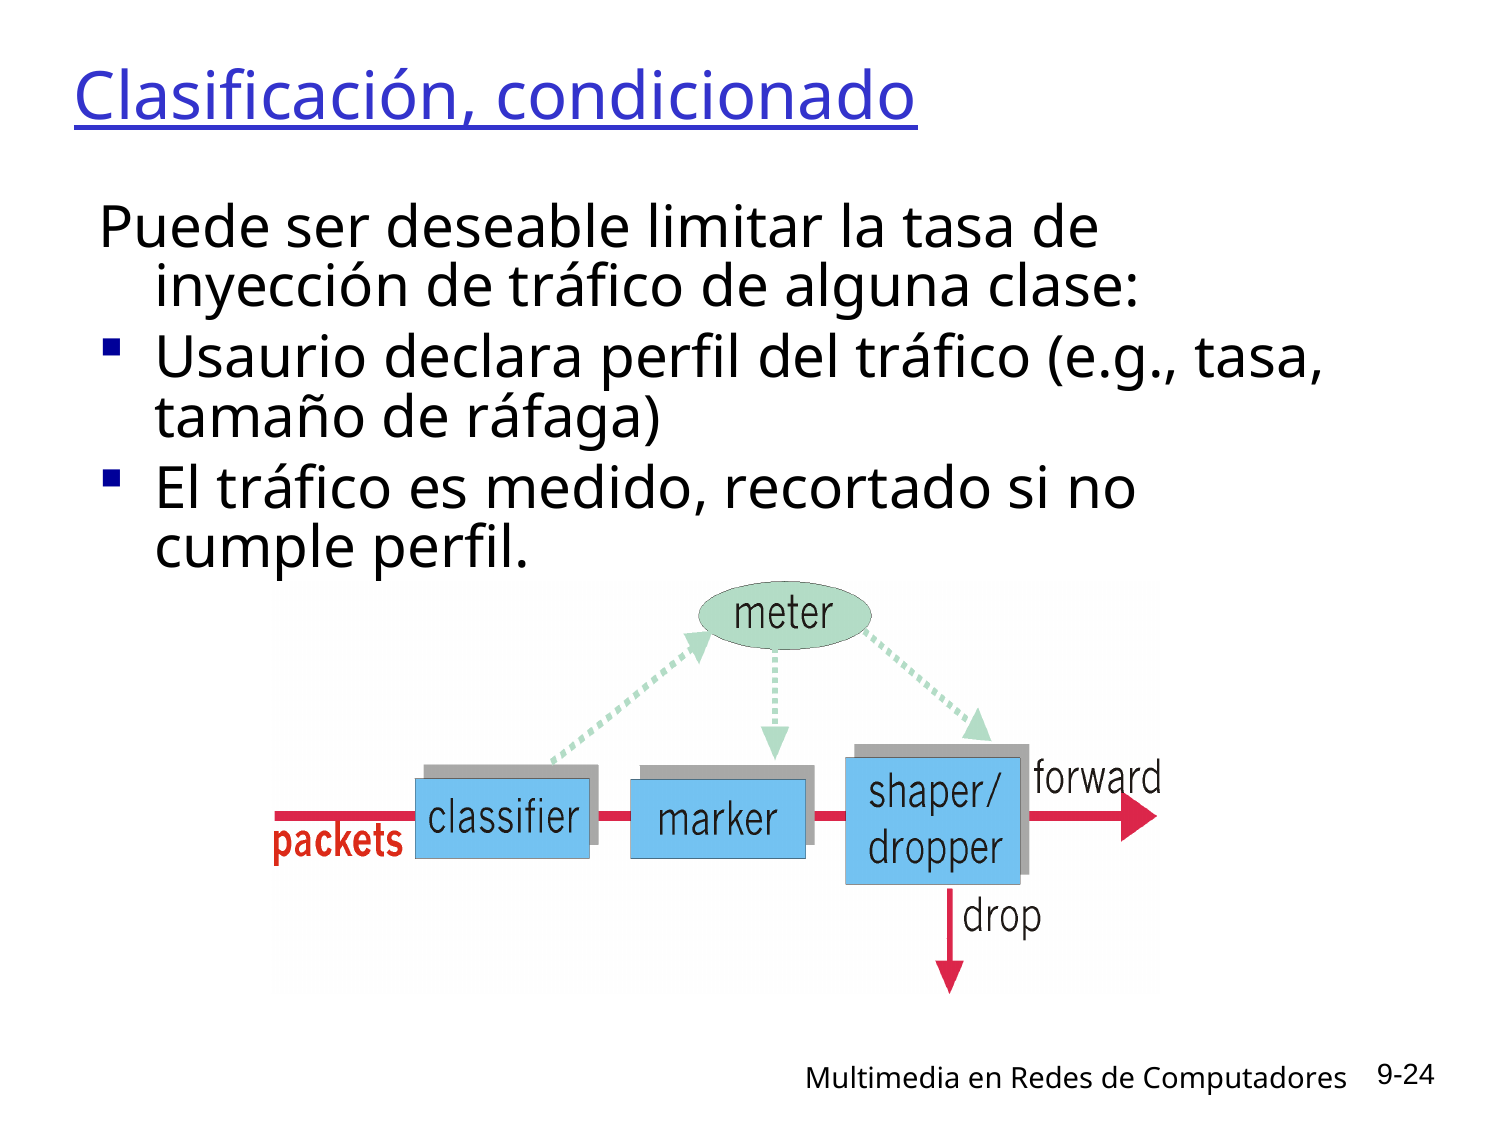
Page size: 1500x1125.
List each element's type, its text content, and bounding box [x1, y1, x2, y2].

list Puede ser deseable limitar la tasa de inyección de tráfico de alguna clase: Usaurio declara perfil del tráfico (e.g., tasa, tamaño de ráfaga) El tráfico es medido, recortado si no cumple perfil. [83, 192, 1359, 617]
title Clasificación, condicionado [73, 0, 1349, 188]
picture [271, 581, 1160, 994]
